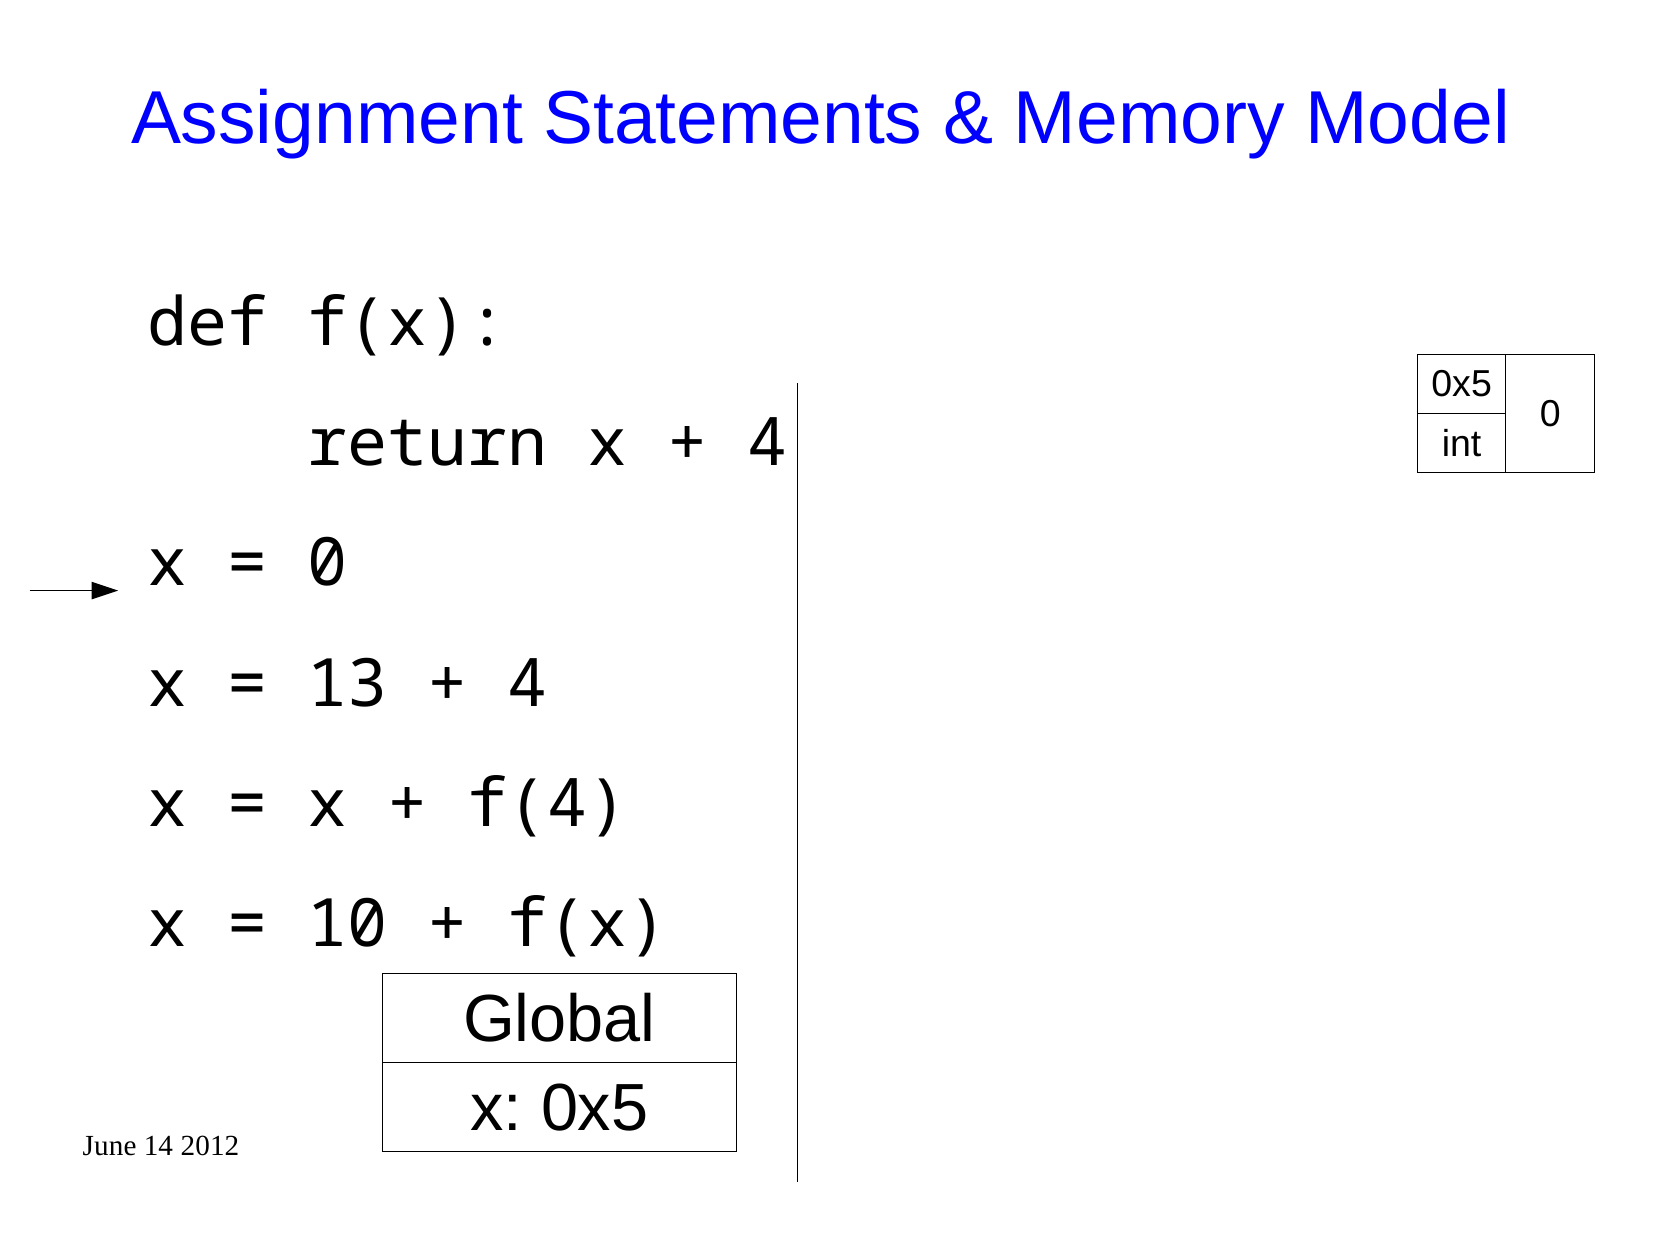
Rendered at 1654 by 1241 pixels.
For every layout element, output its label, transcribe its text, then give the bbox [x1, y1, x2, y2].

text_box int [1417, 414, 1505, 473]
title Assignment Statements & Memory Model [76, 58, 1565, 178]
text_box x: 0x5 [382, 1062, 737, 1152]
list def f(x): return x + 4 x = 0 x = 13 + 4 x = x + f(4) x = 10 + f(x) [76, 274, 1506, 822]
text_box Global [382, 973, 737, 1062]
text_box 0 [1505, 354, 1595, 473]
text_box 0x5 [1417, 354, 1505, 414]
